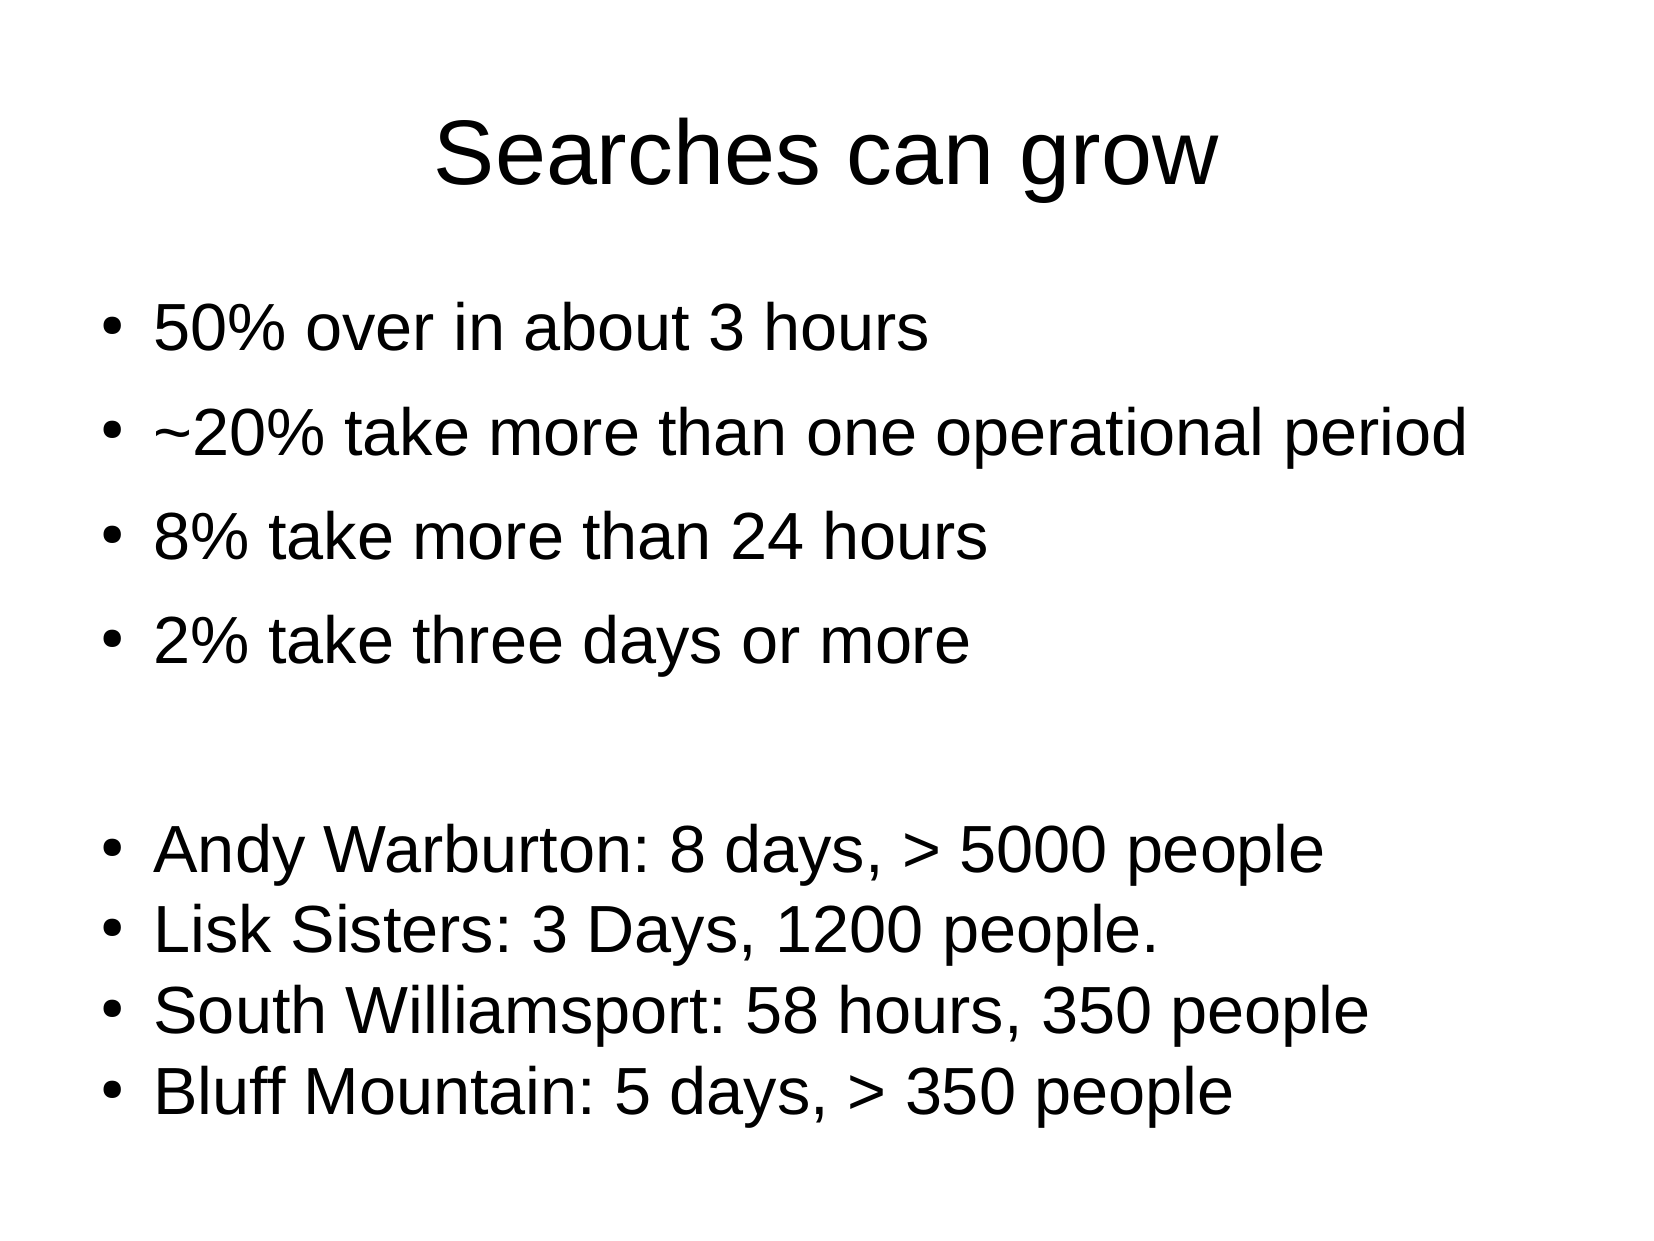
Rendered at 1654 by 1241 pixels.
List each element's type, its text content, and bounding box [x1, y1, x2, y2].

title Searches can grow [82, 49, 1571, 257]
list 50% over in about 3 hours ~20% take more than one operational period 8% take more than 24 hours 2% take three days or more Andy Warburton: 8 days, > 5000 people Lisk Sisters: 3 Days, 1200 people. South Williamsport: 58 hours, 350 people Bluff Mountain: 5 days, > 350 people [82, 290, 1571, 1150]
